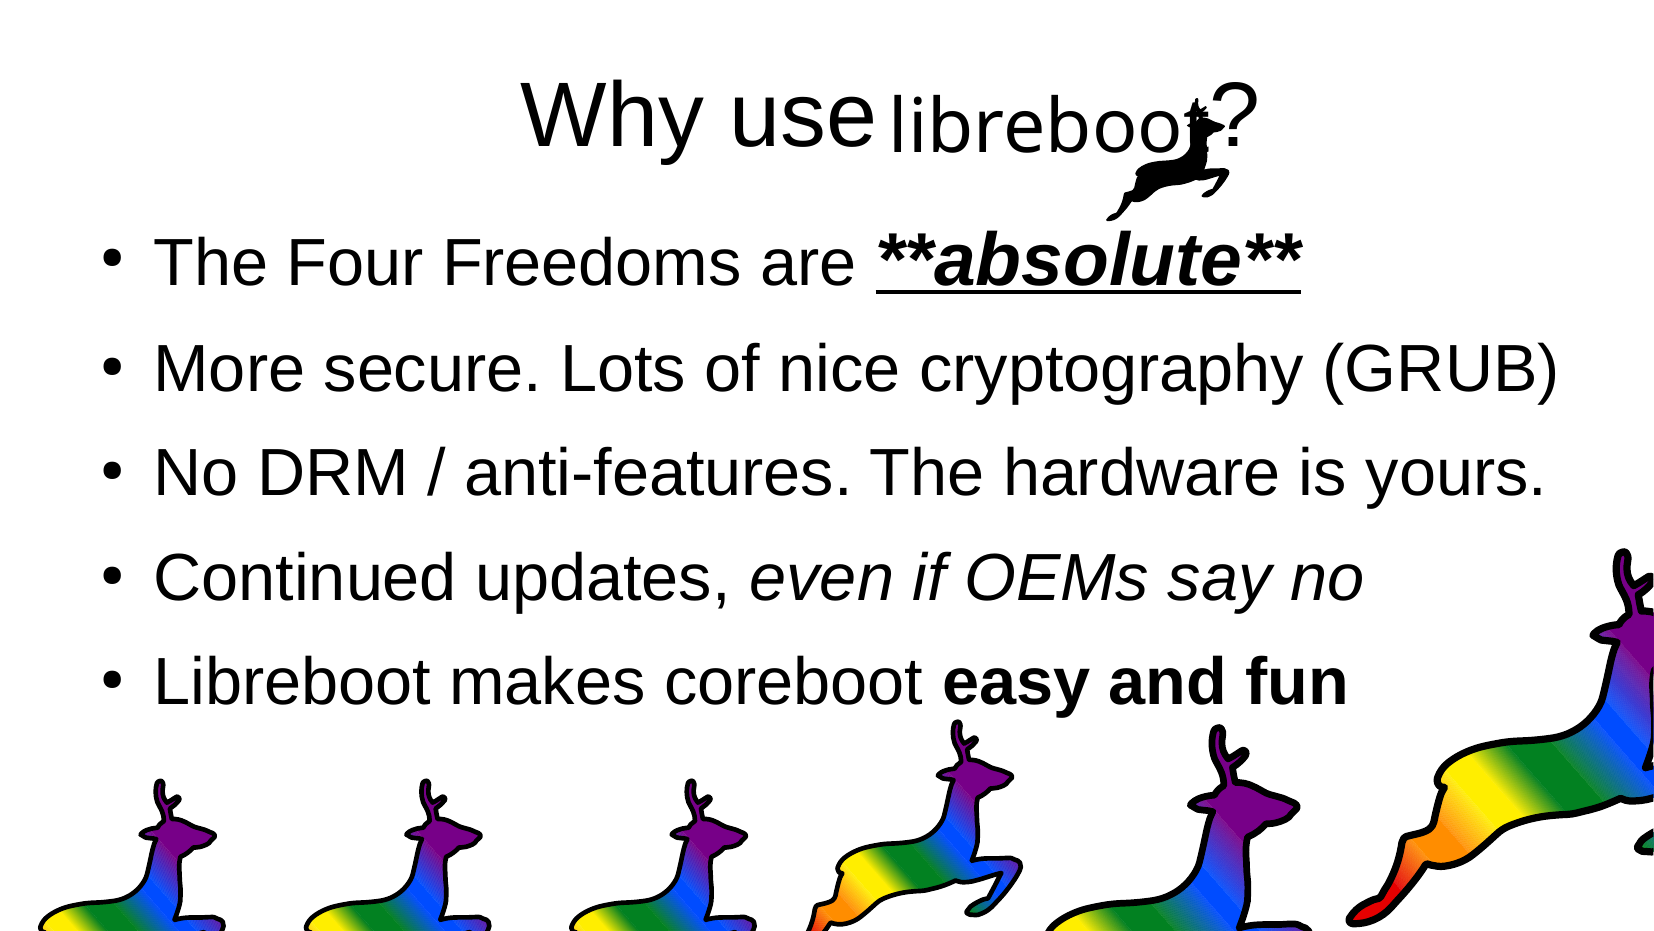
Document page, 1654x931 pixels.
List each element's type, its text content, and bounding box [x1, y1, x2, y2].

picture [885, 88, 1239, 231]
title Why use ? [82, 37, 1571, 193]
picture [0, 531, 1654, 931]
list The Four Freedoms are **absolute** More secure. Lots of nice cryptography (GRUB) No DRM / anti-features. The hardware is yours. Continued updates, even if OEMs say no Libreboot makes coreboot easy and fun [82, 217, 1571, 758]
